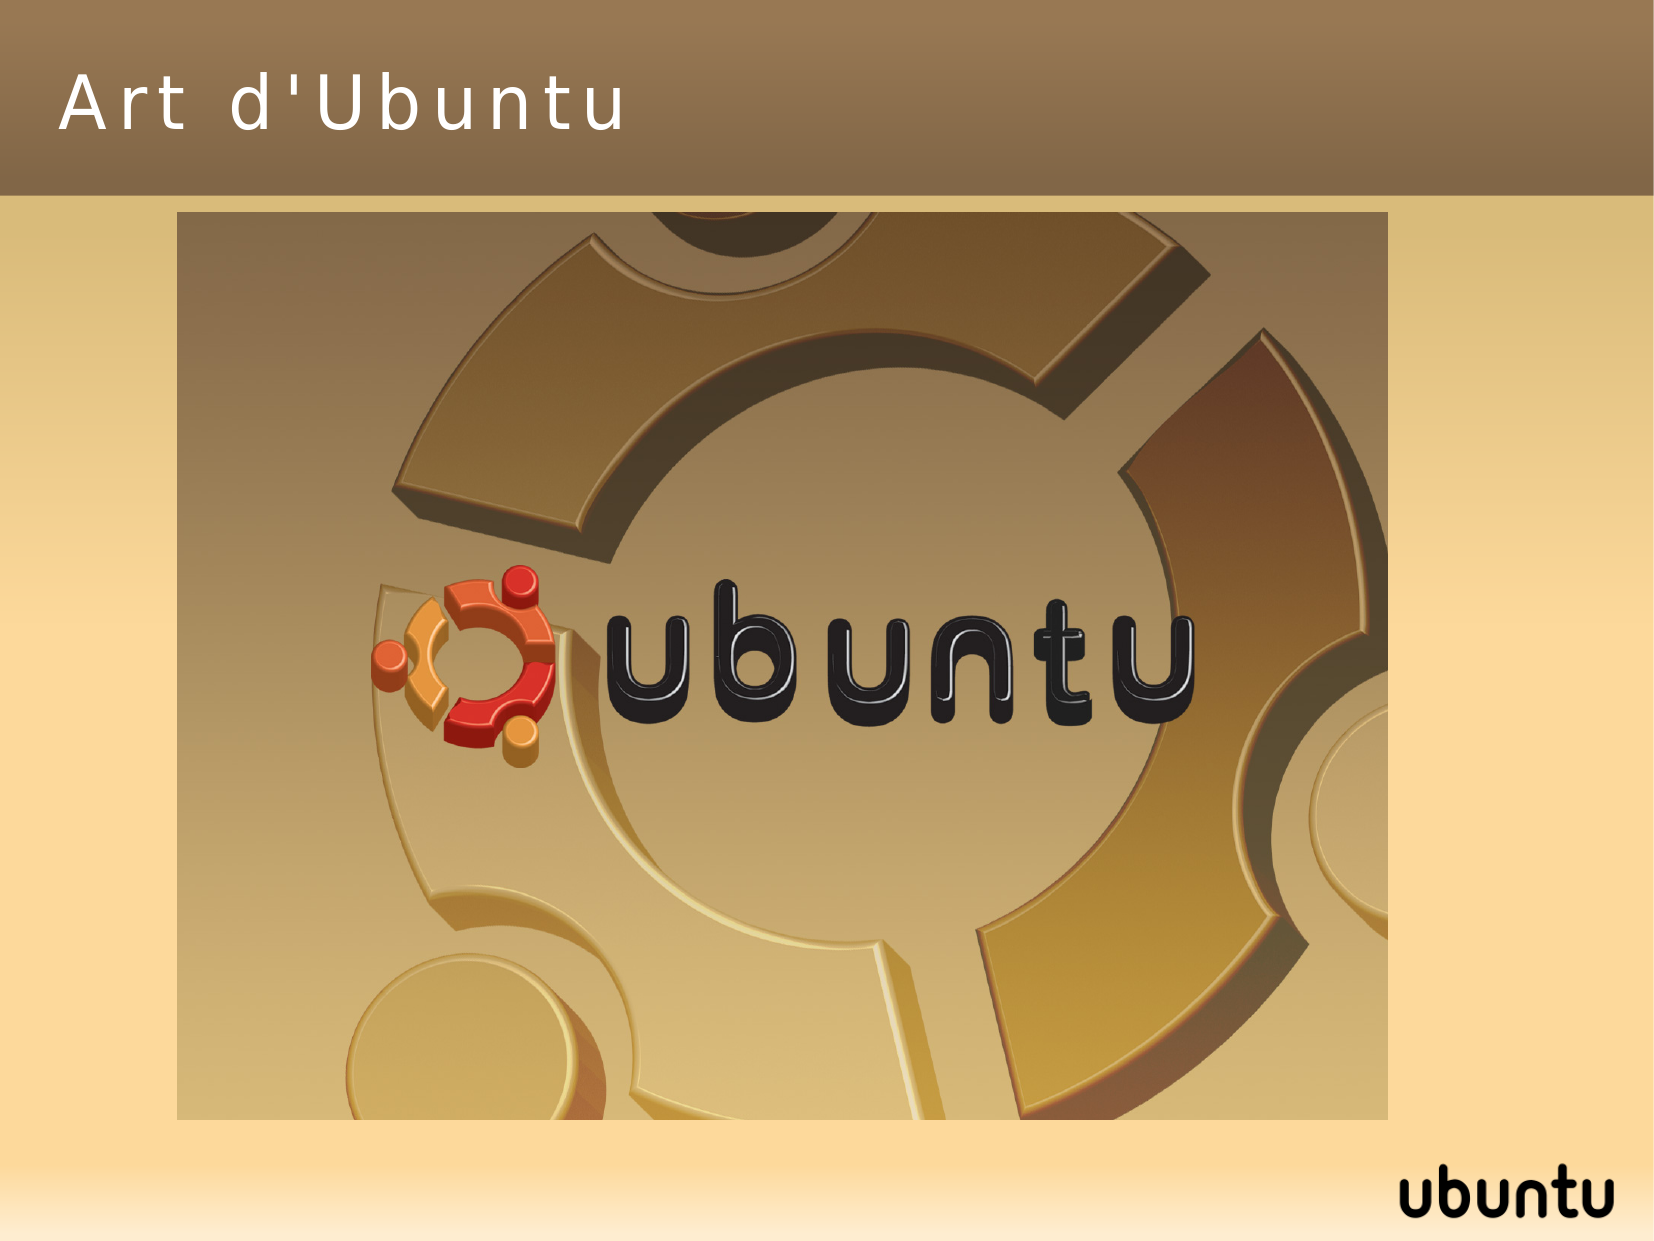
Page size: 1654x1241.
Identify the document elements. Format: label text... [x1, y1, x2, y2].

picture [0, 0, 1654, 1241]
title Art d'Ubuntu [59, 29, 1595, 178]
